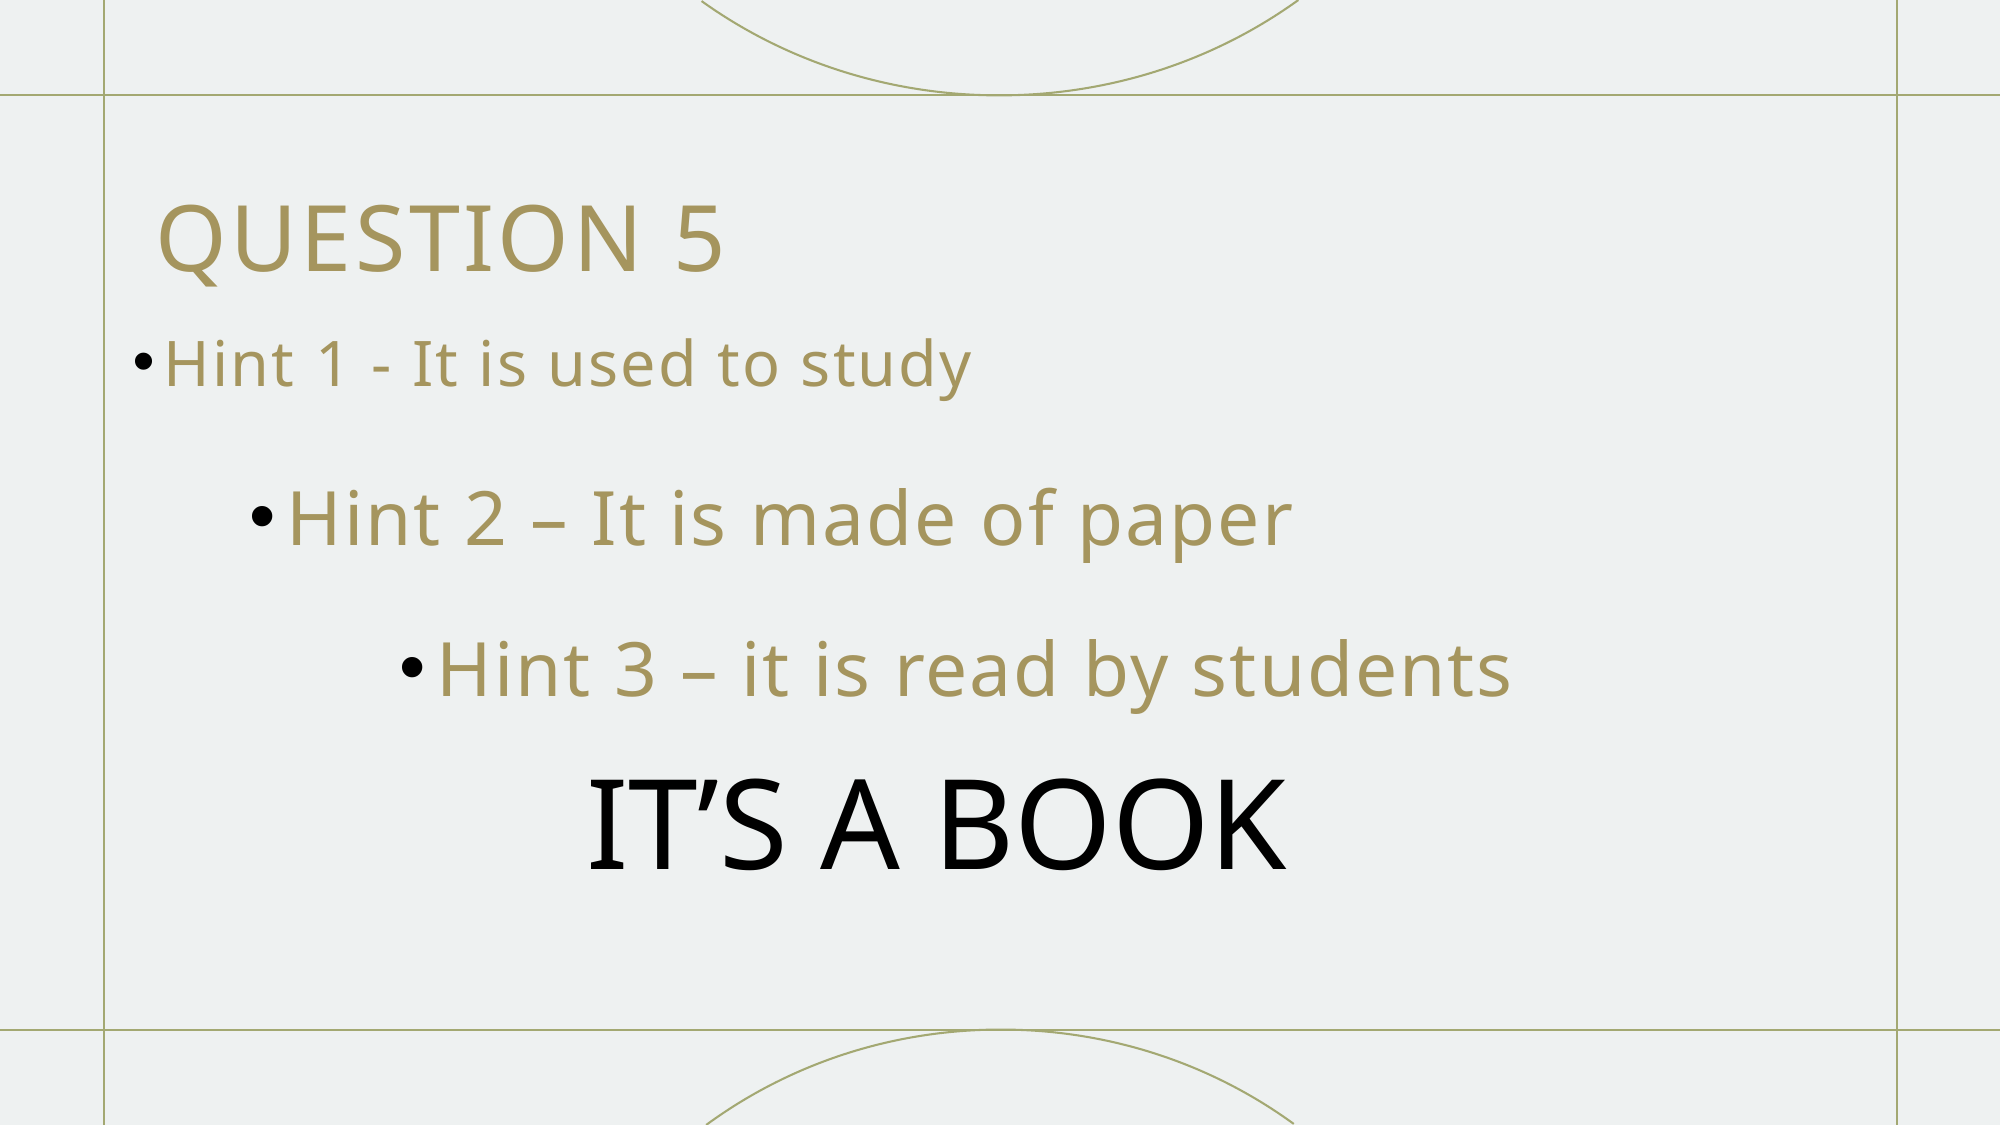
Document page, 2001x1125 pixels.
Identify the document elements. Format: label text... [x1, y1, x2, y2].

text_box IT’S A BOOK [570, 737, 1277, 904]
text_box Hint 3 – it is read by students [381, 585, 2000, 710]
title QUESTION 5 [137, 119, 1863, 337]
list Hint 1 - It is used to study [114, 290, 1840, 415]
text_box Hint 2 – It is made of paper [231, 434, 1957, 559]
